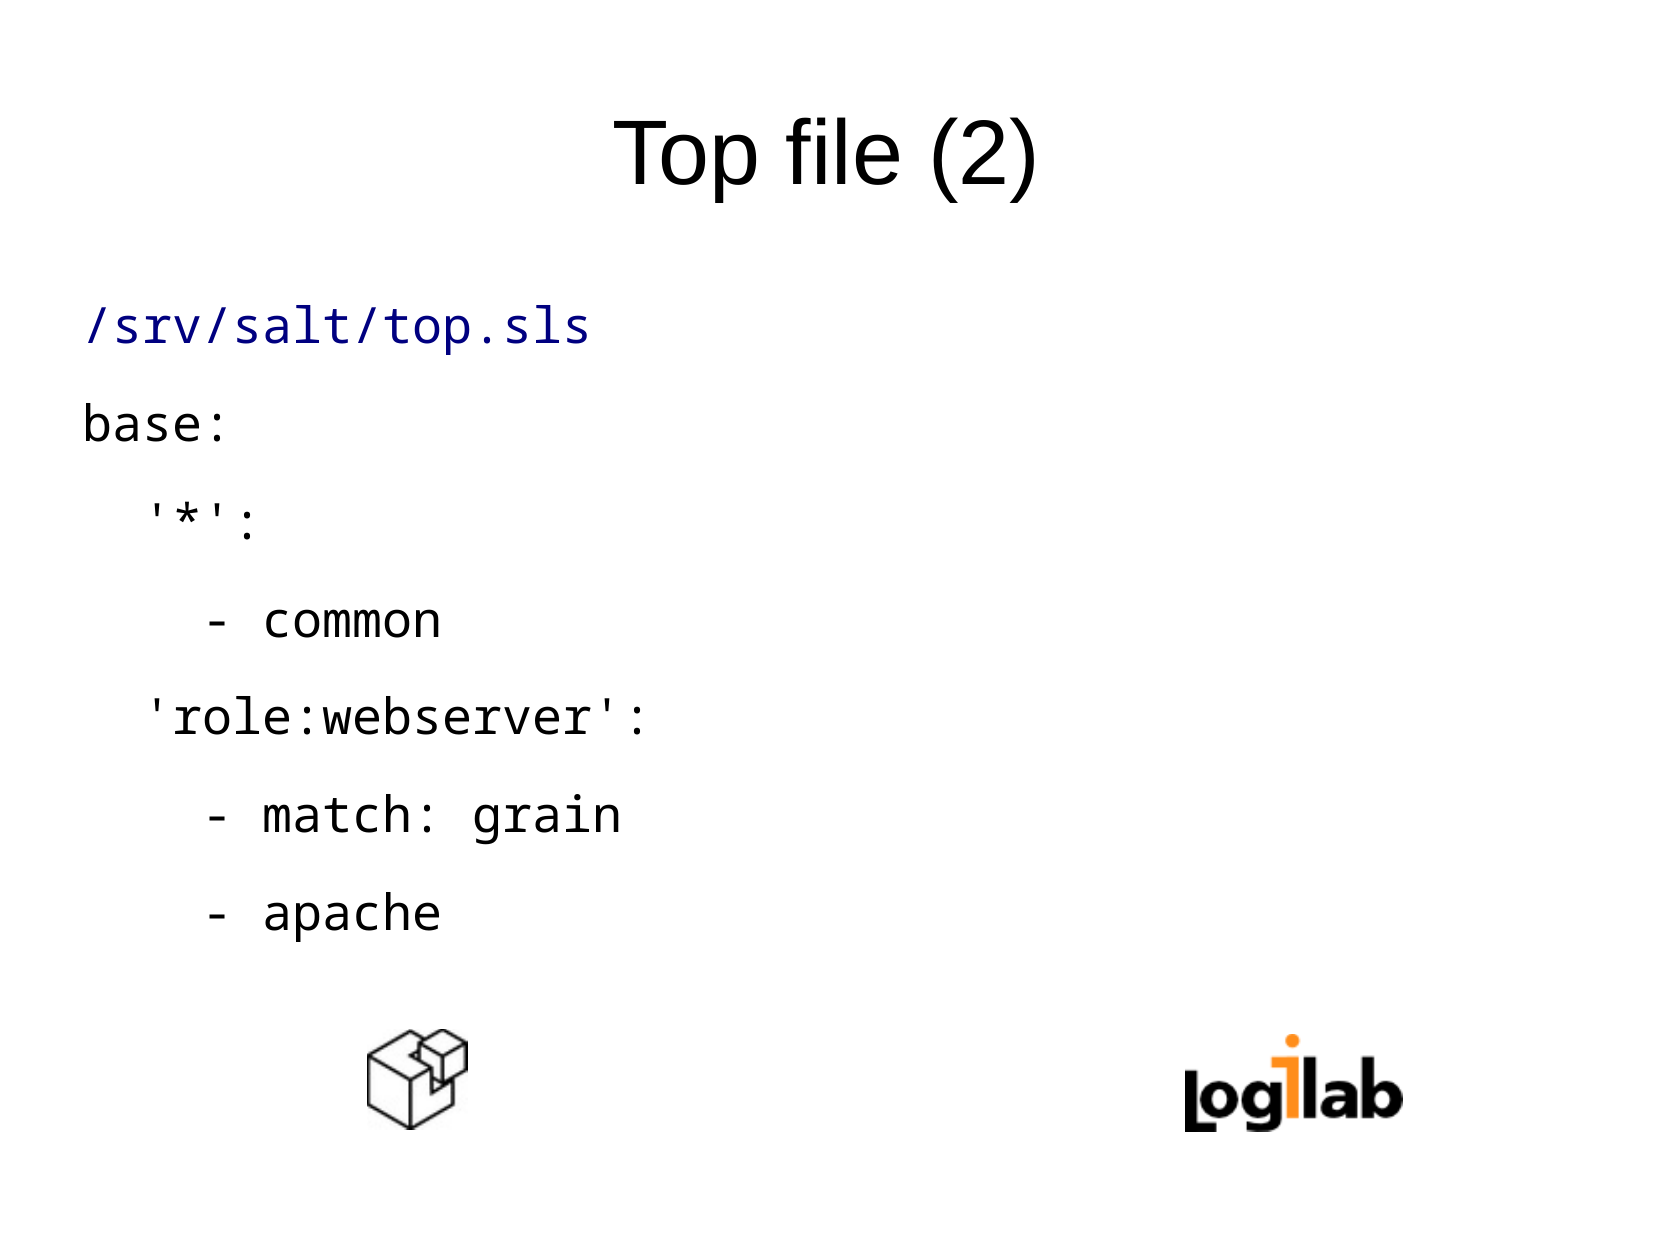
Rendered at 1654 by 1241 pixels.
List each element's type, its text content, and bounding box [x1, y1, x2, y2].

title Top file (2) [82, 49, 1571, 257]
list /srv/salt/top.sls base: '*': - common 'role:webserver': - match: grain - apache [82, 290, 1571, 1010]
picture [1185, 1034, 1403, 1132]
picture [367, 1029, 468, 1130]
